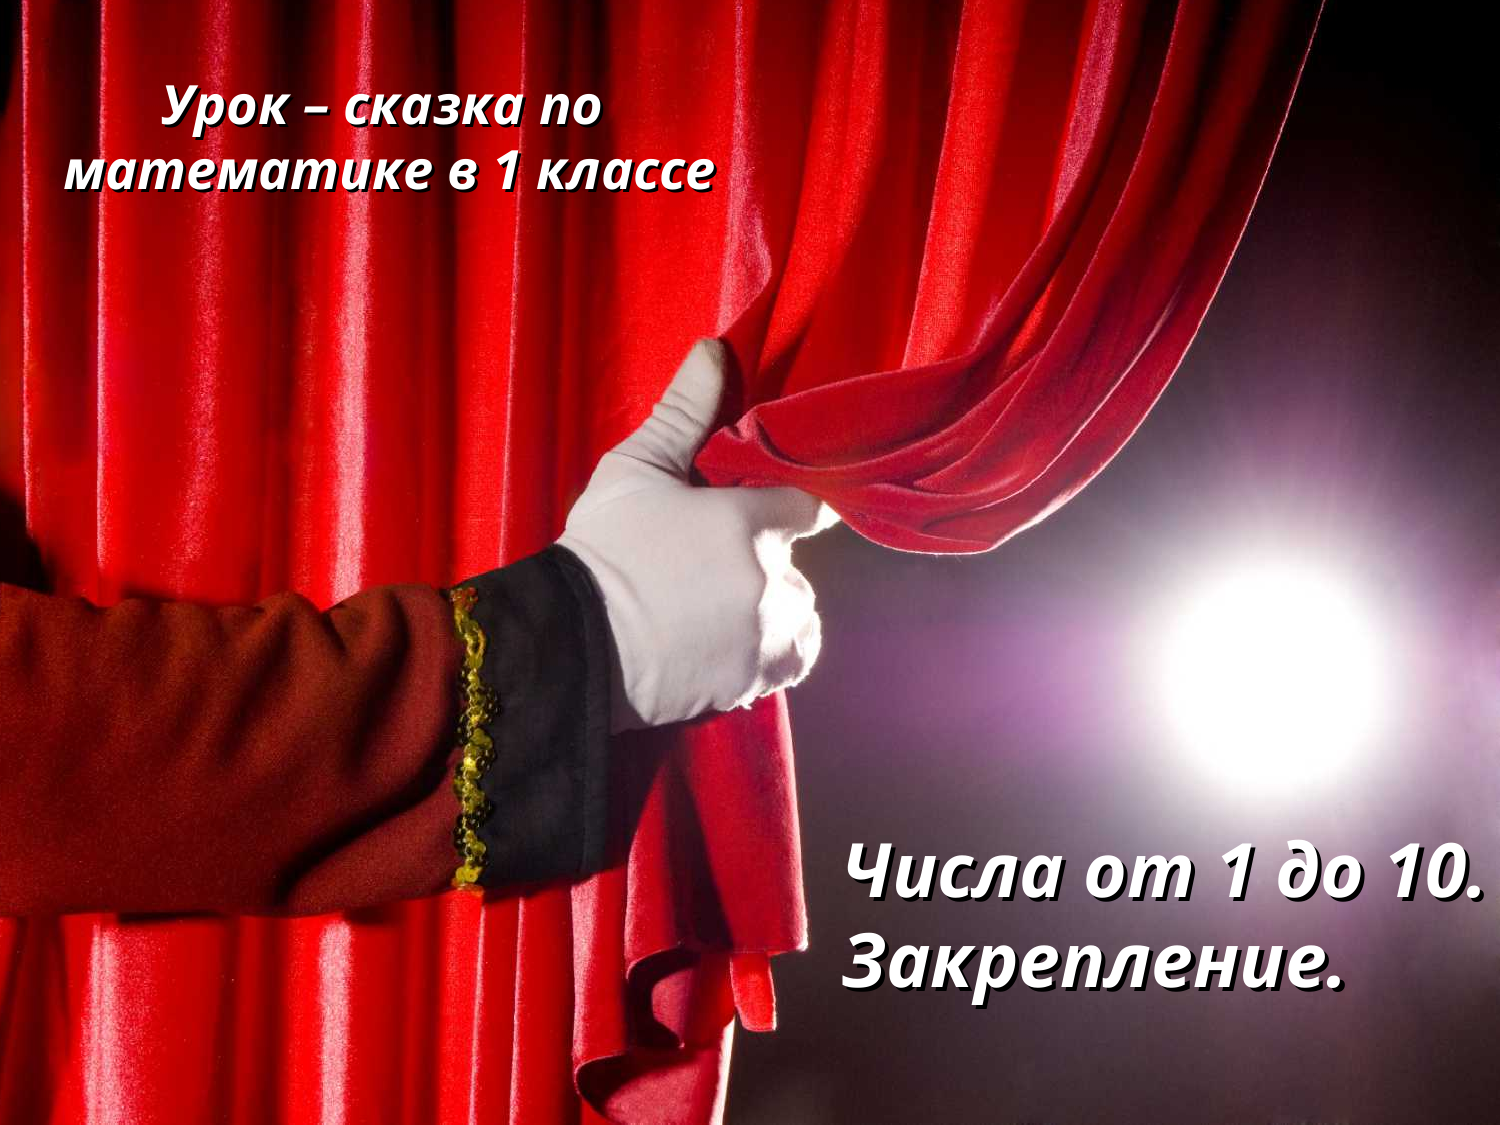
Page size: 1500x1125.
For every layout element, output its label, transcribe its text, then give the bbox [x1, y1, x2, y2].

picture [0, 0, 1500, 1125]
text_box Урок – сказка по математике в 1 классе [0, 23, 816, 248]
text_box Числа от 1 до 10. Закрепление. [826, 814, 1500, 1004]
